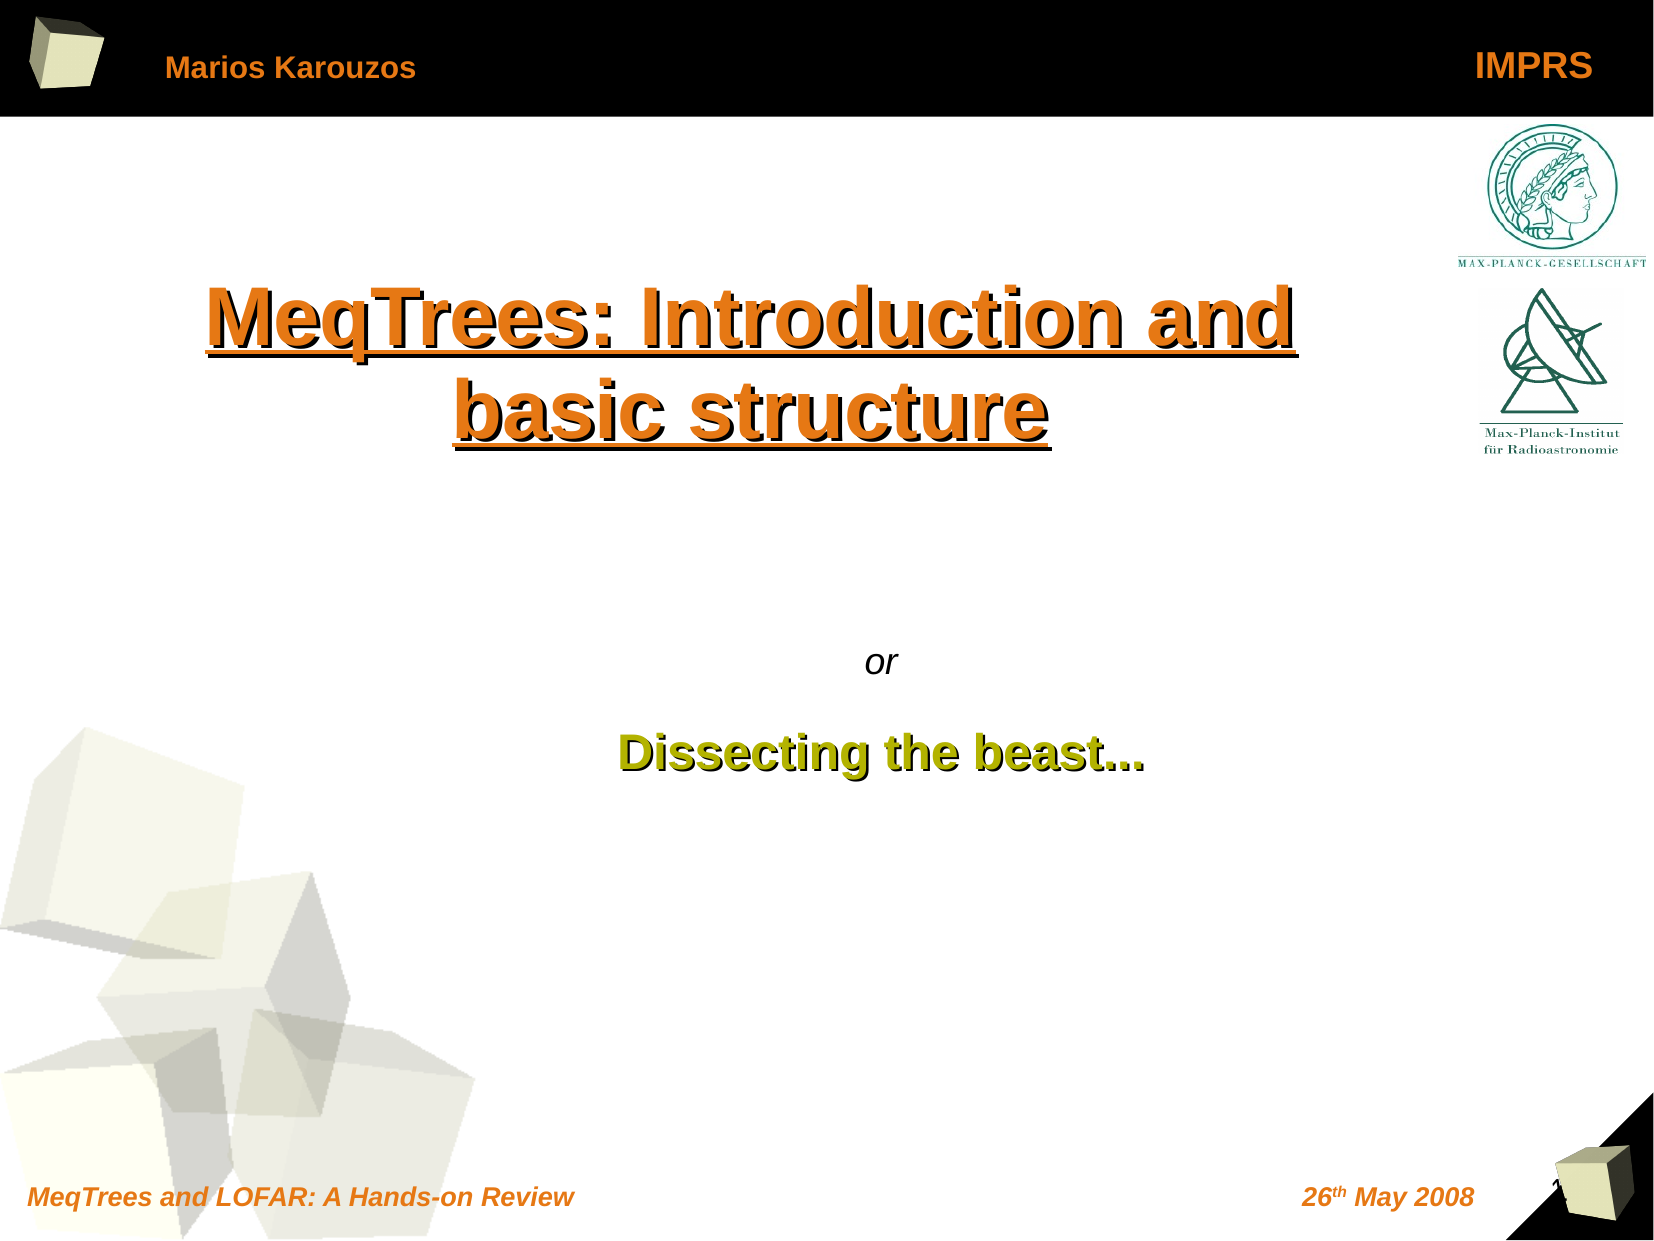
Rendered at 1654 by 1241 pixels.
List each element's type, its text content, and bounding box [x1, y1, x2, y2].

picture [0, 726, 477, 1241]
picture [1478, 288, 1624, 454]
text_box Marios Karouzos IMPRS [150, 37, 1613, 96]
picture [1458, 124, 1646, 267]
text_box MeqTrees: Introduction and basic structure [112, 262, 1388, 464]
text_box MeqTrees and LOFAR: A Hands-on Review 26th May 2008 [12, 1174, 1588, 1222]
text_box or Dissecting the beast... [375, 632, 1388, 789]
